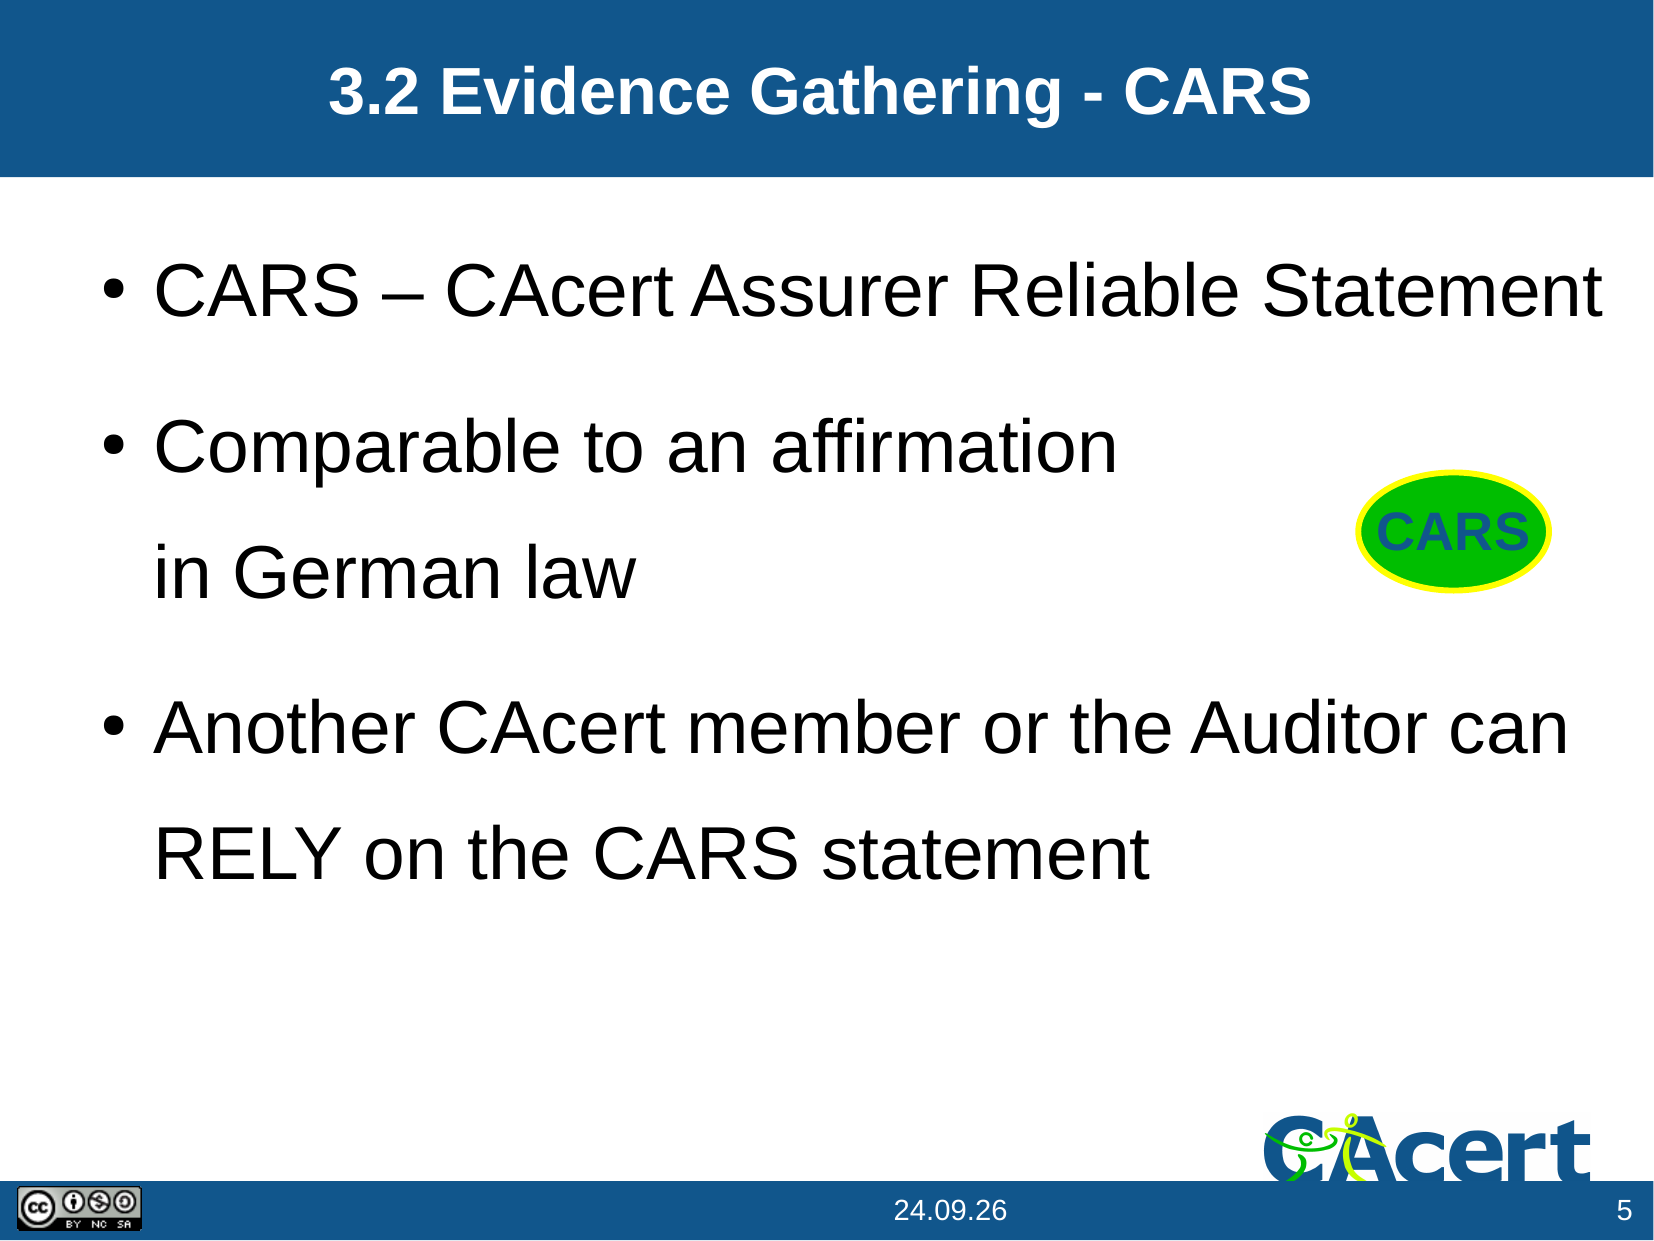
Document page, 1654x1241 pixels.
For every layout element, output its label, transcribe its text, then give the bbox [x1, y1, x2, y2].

list CARS – CAcert Assurer Reliable Statement Comparable to an affirmation in German law Another CAcert member or the Auditor can RELY on the CARS statement [82, 206, 1625, 1065]
picture [17, 1186, 142, 1231]
picture [1263, 1112, 1591, 1181]
text_box CARS [1358, 472, 1550, 591]
title 3.2 Evidence Gathering - CARS [76, 17, 1565, 166]
